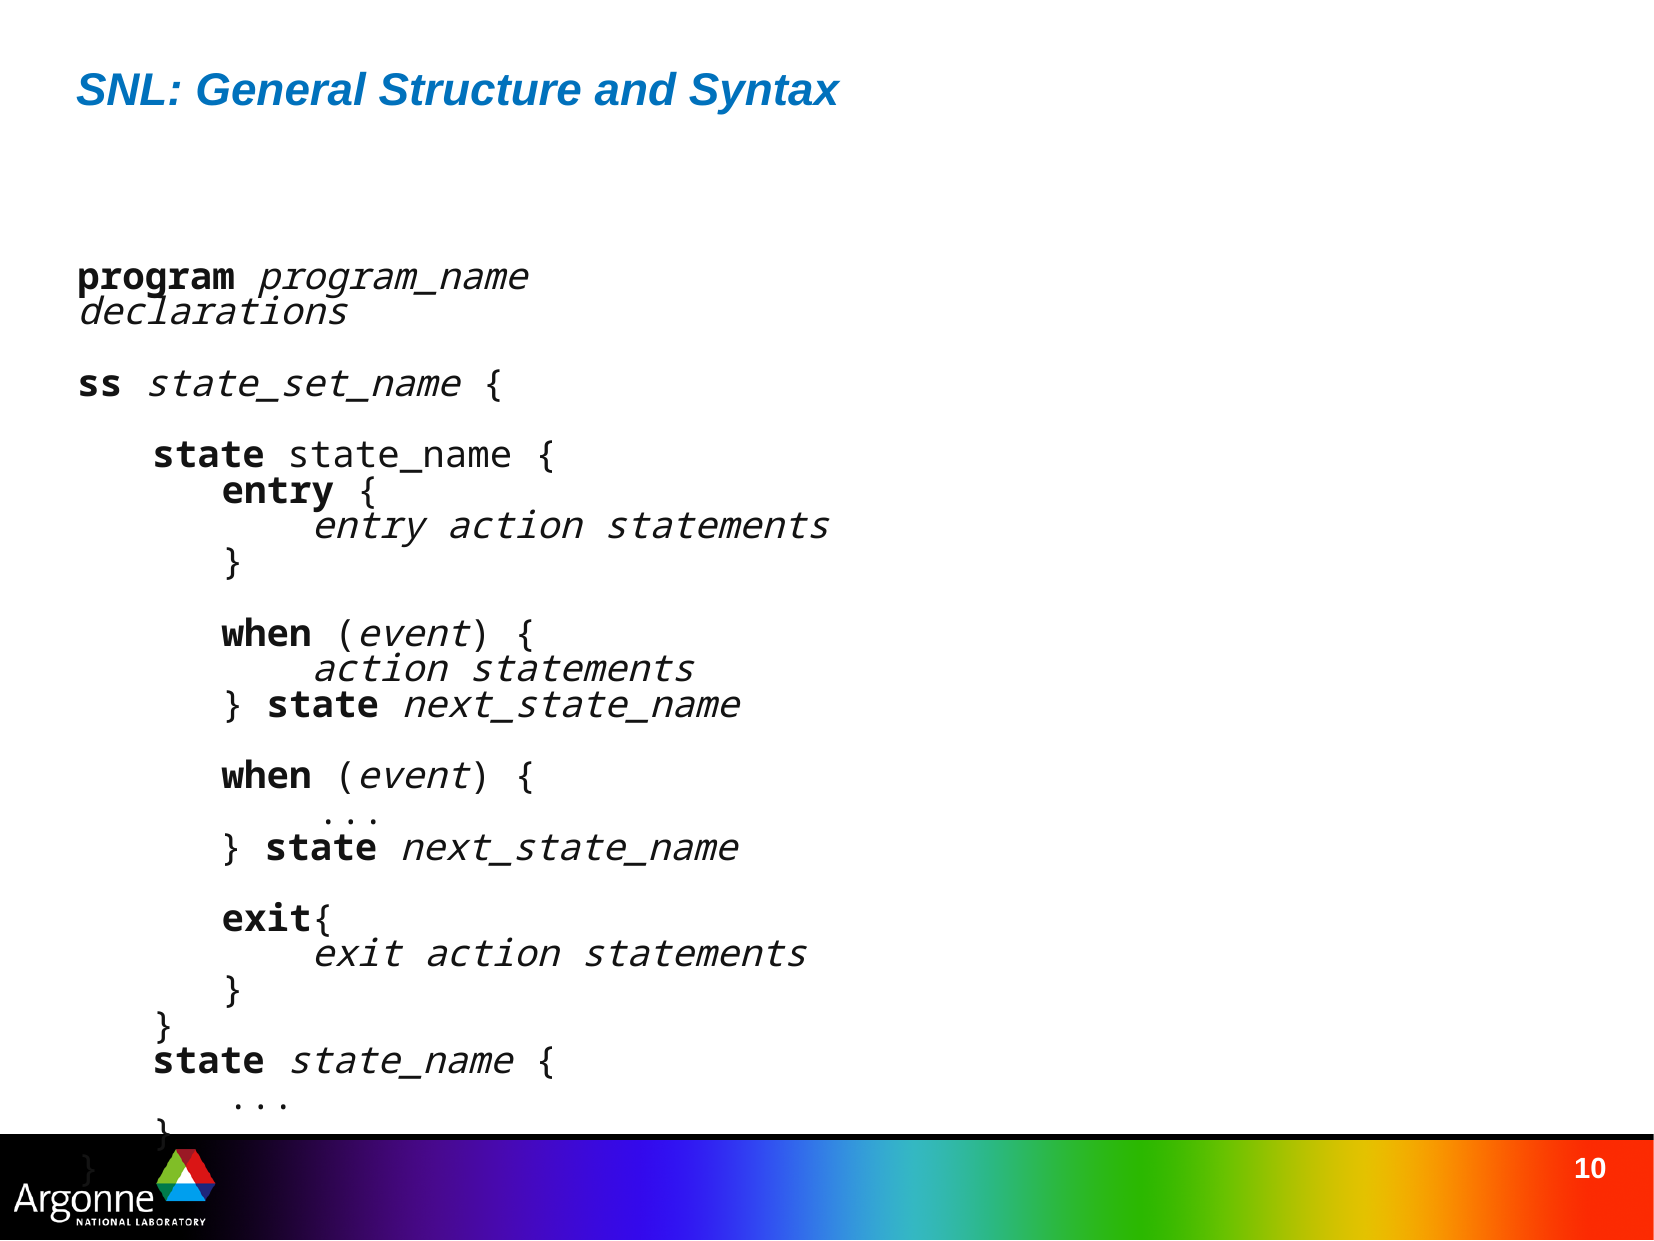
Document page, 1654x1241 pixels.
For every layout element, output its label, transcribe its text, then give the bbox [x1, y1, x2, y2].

list program program_name declarations ss state_set_name { state state_name { entry { entry action statements } when (event) { action statements } state next_state_name when (event) { ... } state next_state_name exit{ exit action statements } } state state_name { ... } } [62, 253, 1498, 1061]
title SNL: General Structure and Syntax [61, 45, 1500, 123]
picture [0, 1134, 1654, 1240]
